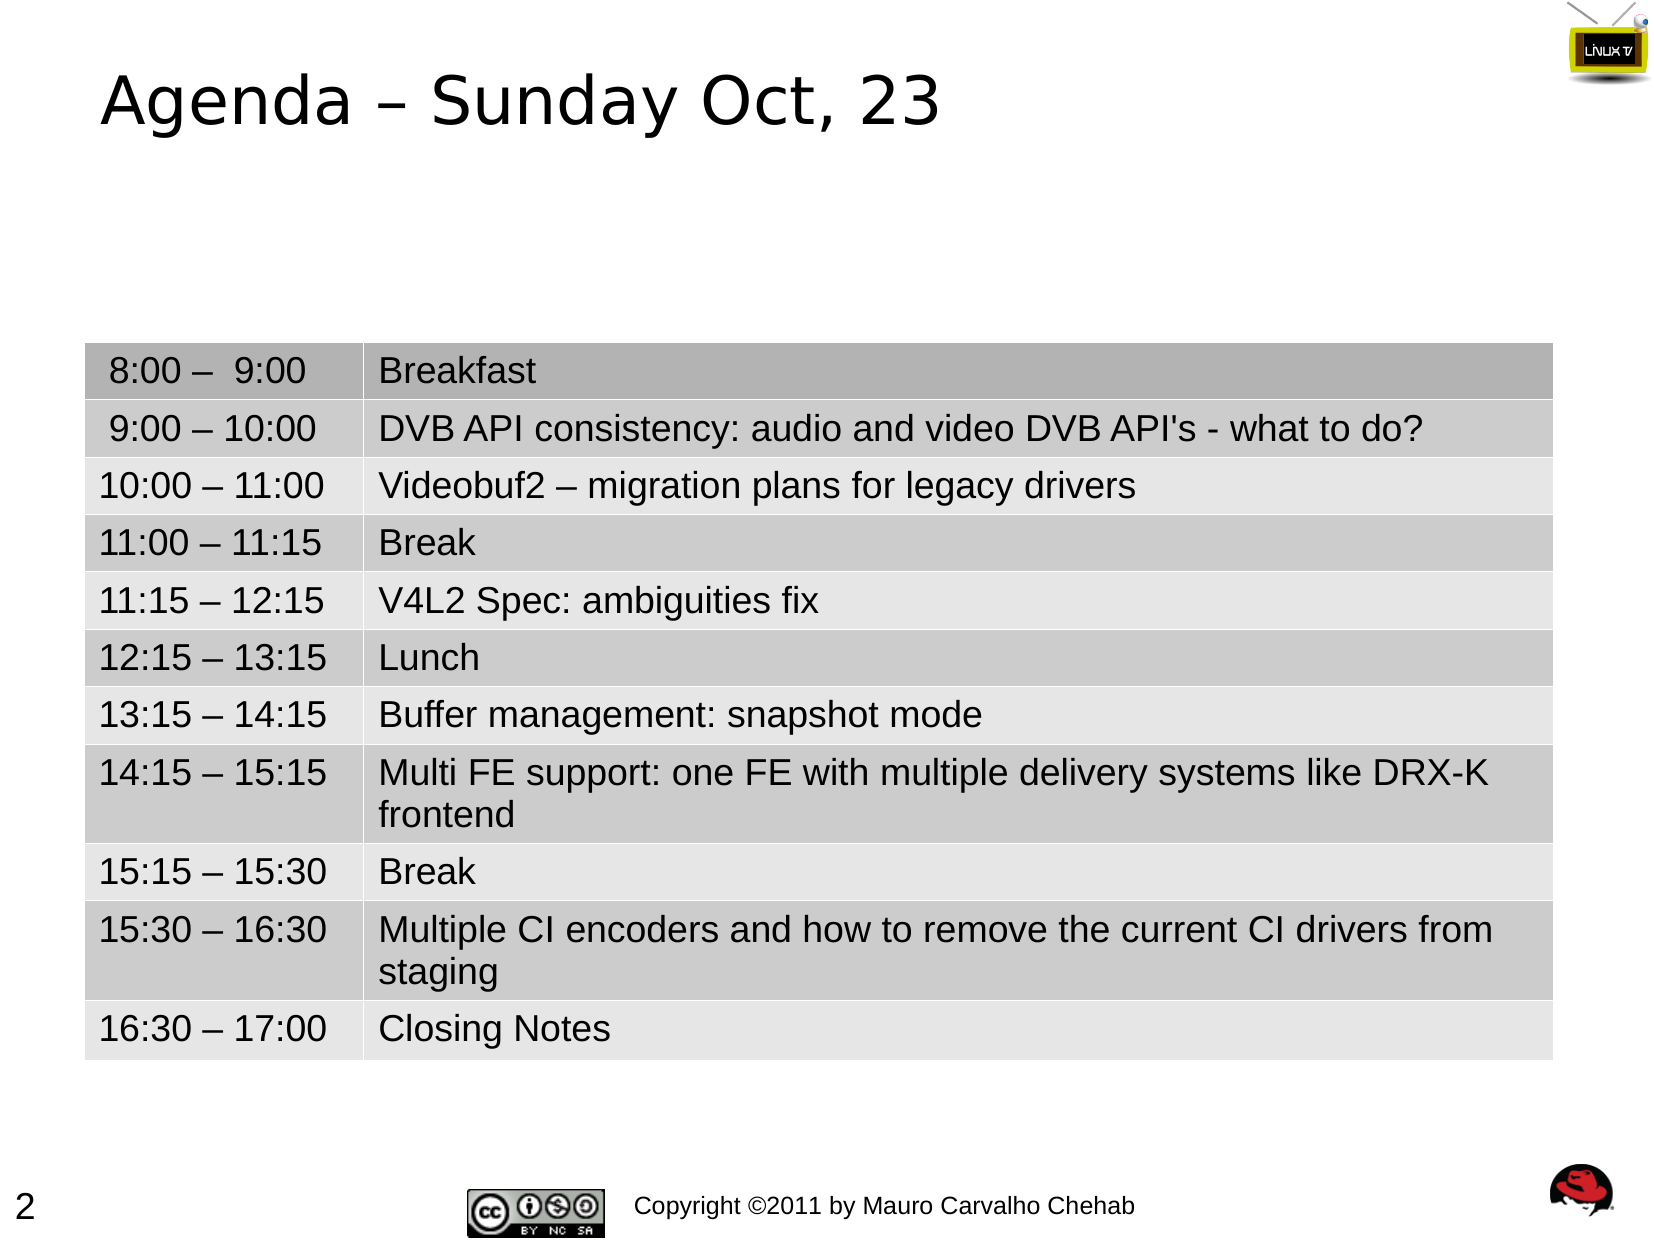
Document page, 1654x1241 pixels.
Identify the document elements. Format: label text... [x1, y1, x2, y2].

table_cell Closing Notes [364, 1001, 1553, 1060]
picture [467, 1189, 605, 1238]
table_cell Videobuf2 – migration plans for legacy drivers [364, 458, 1553, 514]
picture [1564, 0, 1654, 89]
table_cell Break [364, 844, 1553, 900]
table_header 8:00 – 9:00 [85, 343, 363, 399]
table_cell 10:00 – 11:00 [85, 458, 363, 514]
table_cell 15:15 – 15:30 [85, 844, 363, 900]
table_cell Lunch [364, 630, 1553, 686]
table_cell 12:15 – 13:15 [85, 630, 363, 686]
table_cell V4L2 Spec: ambiguities fix [364, 572, 1553, 629]
title Agenda – Sunday Oct, 23 [100, 45, 1506, 157]
table_cell Multi FE support: one FE with multiple delivery systems like DRX-K frontend [364, 745, 1553, 843]
picture [1549, 1162, 1619, 1224]
table_cell 14:15 – 15:15 [85, 745, 363, 843]
table_cell 11:15 – 12:15 [85, 572, 363, 629]
table_cell 11:00 – 11:15 [85, 515, 363, 571]
table_cell 9:00 – 10:00 [85, 400, 363, 457]
table_cell DVB API consistency: audio and video DVB API's - what to do? [364, 400, 1553, 457]
table_cell Break [364, 515, 1553, 571]
table_cell Buffer management: snapshot mode [364, 687, 1553, 744]
table_header Breakfast [364, 343, 1553, 399]
table_cell Multiple CI encoders and how to remove the current CI drivers from staging [364, 901, 1553, 1000]
table_cell 15:30 – 16:30 [85, 901, 363, 1000]
table_cell 13:15 – 14:15 [85, 687, 363, 744]
table_cell 16:30 – 17:00 [85, 1001, 363, 1060]
